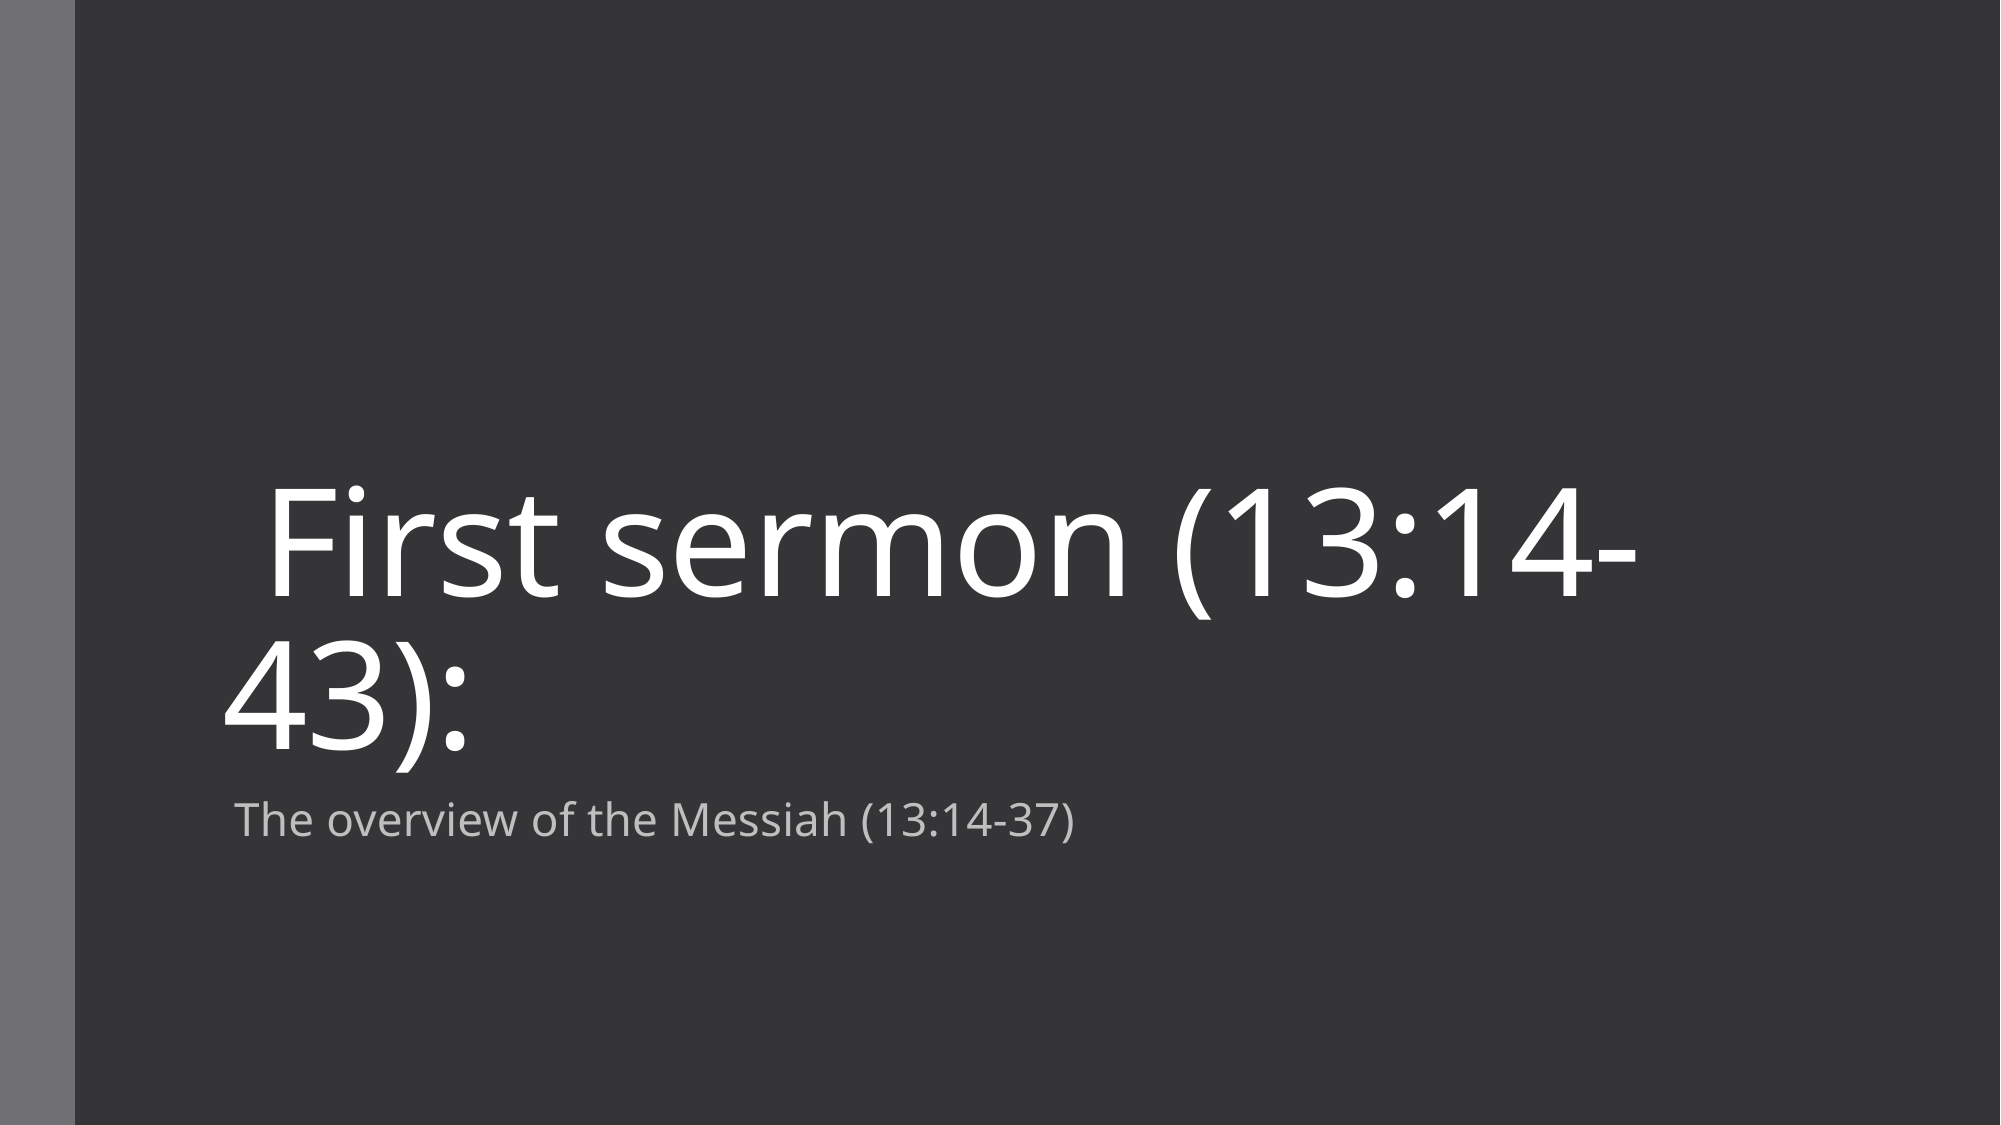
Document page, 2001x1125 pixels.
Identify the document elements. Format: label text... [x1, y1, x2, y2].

title First sermon (13:14-43): [206, 124, 1752, 787]
subtitle The overview of the Messiah (13:14-37) [206, 787, 1752, 1066]
